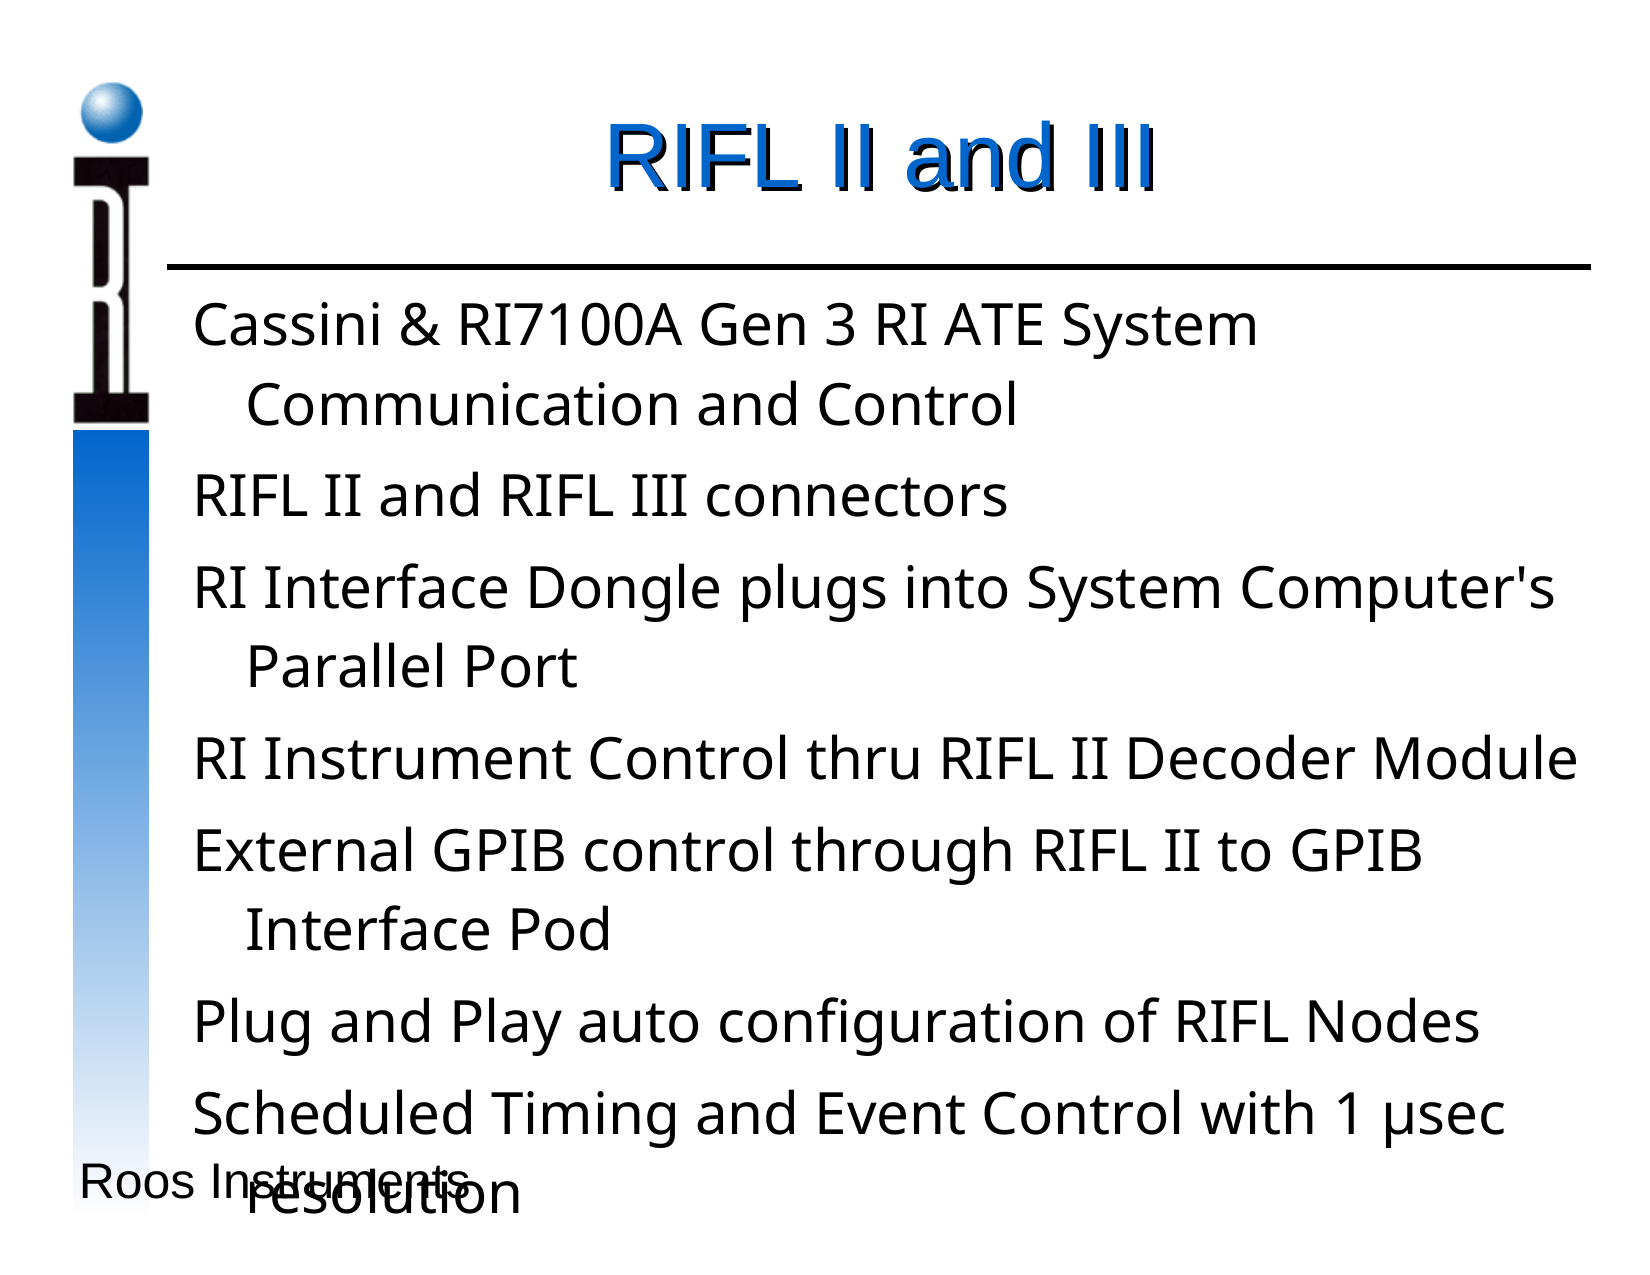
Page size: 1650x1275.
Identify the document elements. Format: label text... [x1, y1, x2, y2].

title RIFL II and III [171, 66, 1591, 245]
list Cassini & RI7100A Gen 3 RI ATE System Communication and Control RIFL II and RIFL III connectors RI Interface Dongle plugs into System Computer's Parallel Port RI Instrument Control thru RIFL II Decoder Module External GPIB control through RIFL II to GPIB Interface Pod Plug and Play auto configuration of RIFL Nodes Scheduled Timing and Event Control with 1 µsec resolution [174, 283, 1591, 1079]
picture [69, 78, 154, 430]
